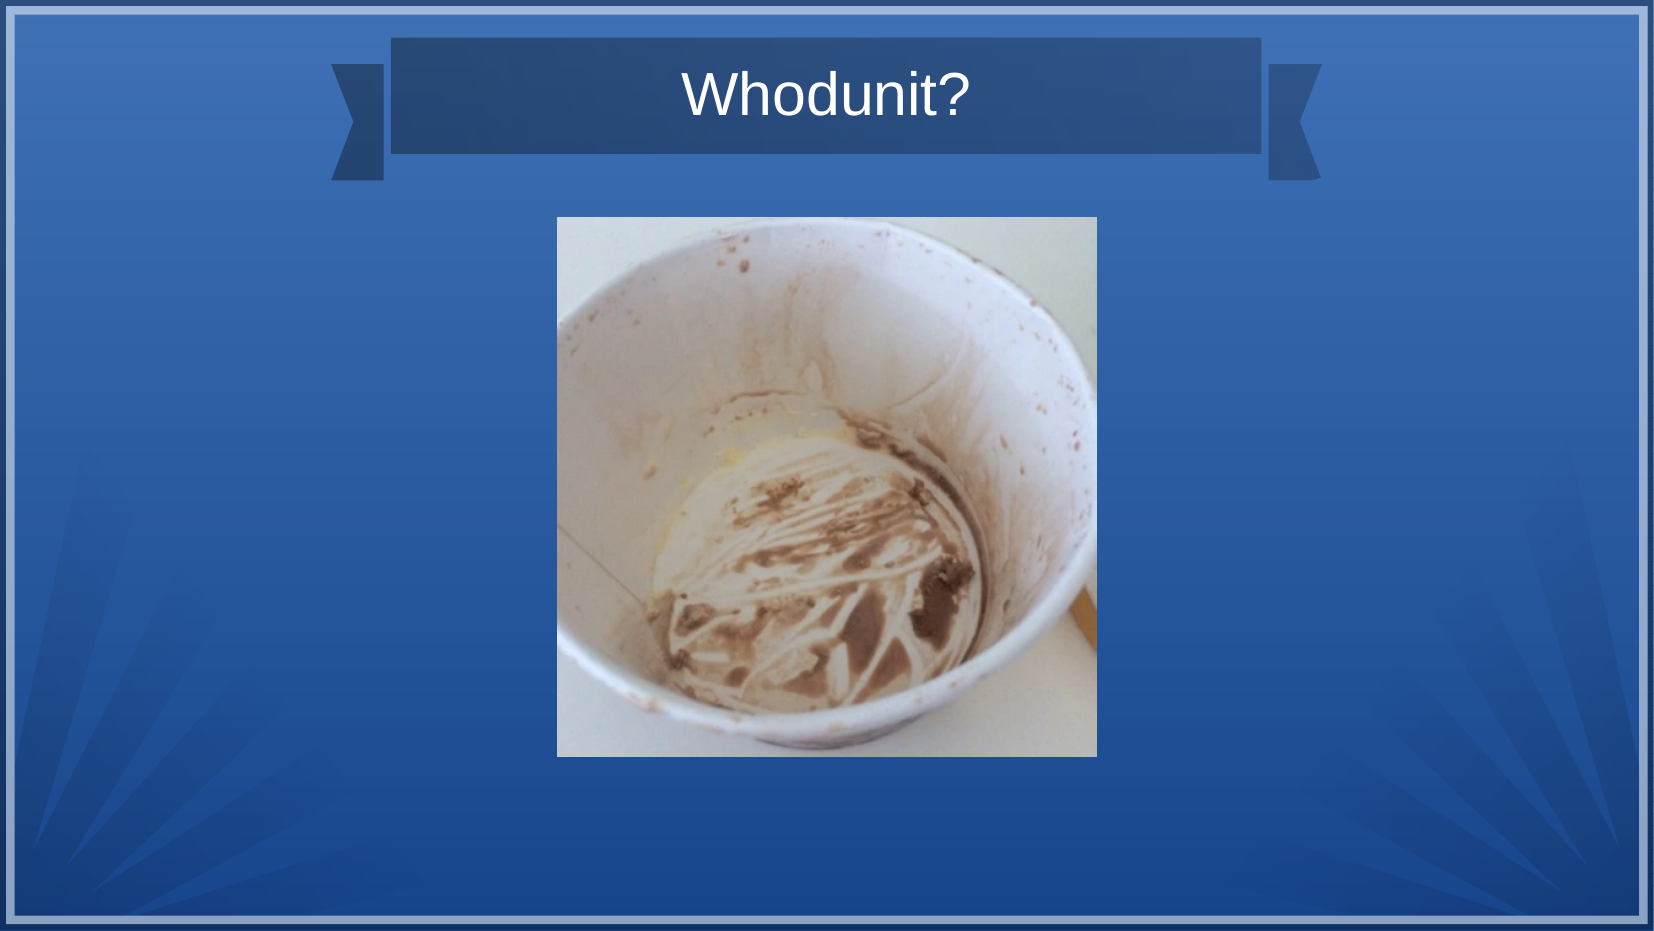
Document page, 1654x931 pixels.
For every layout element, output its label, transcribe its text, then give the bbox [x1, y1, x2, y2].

picture [557, 217, 1097, 758]
title Whodunit? [389, 35, 1264, 154]
